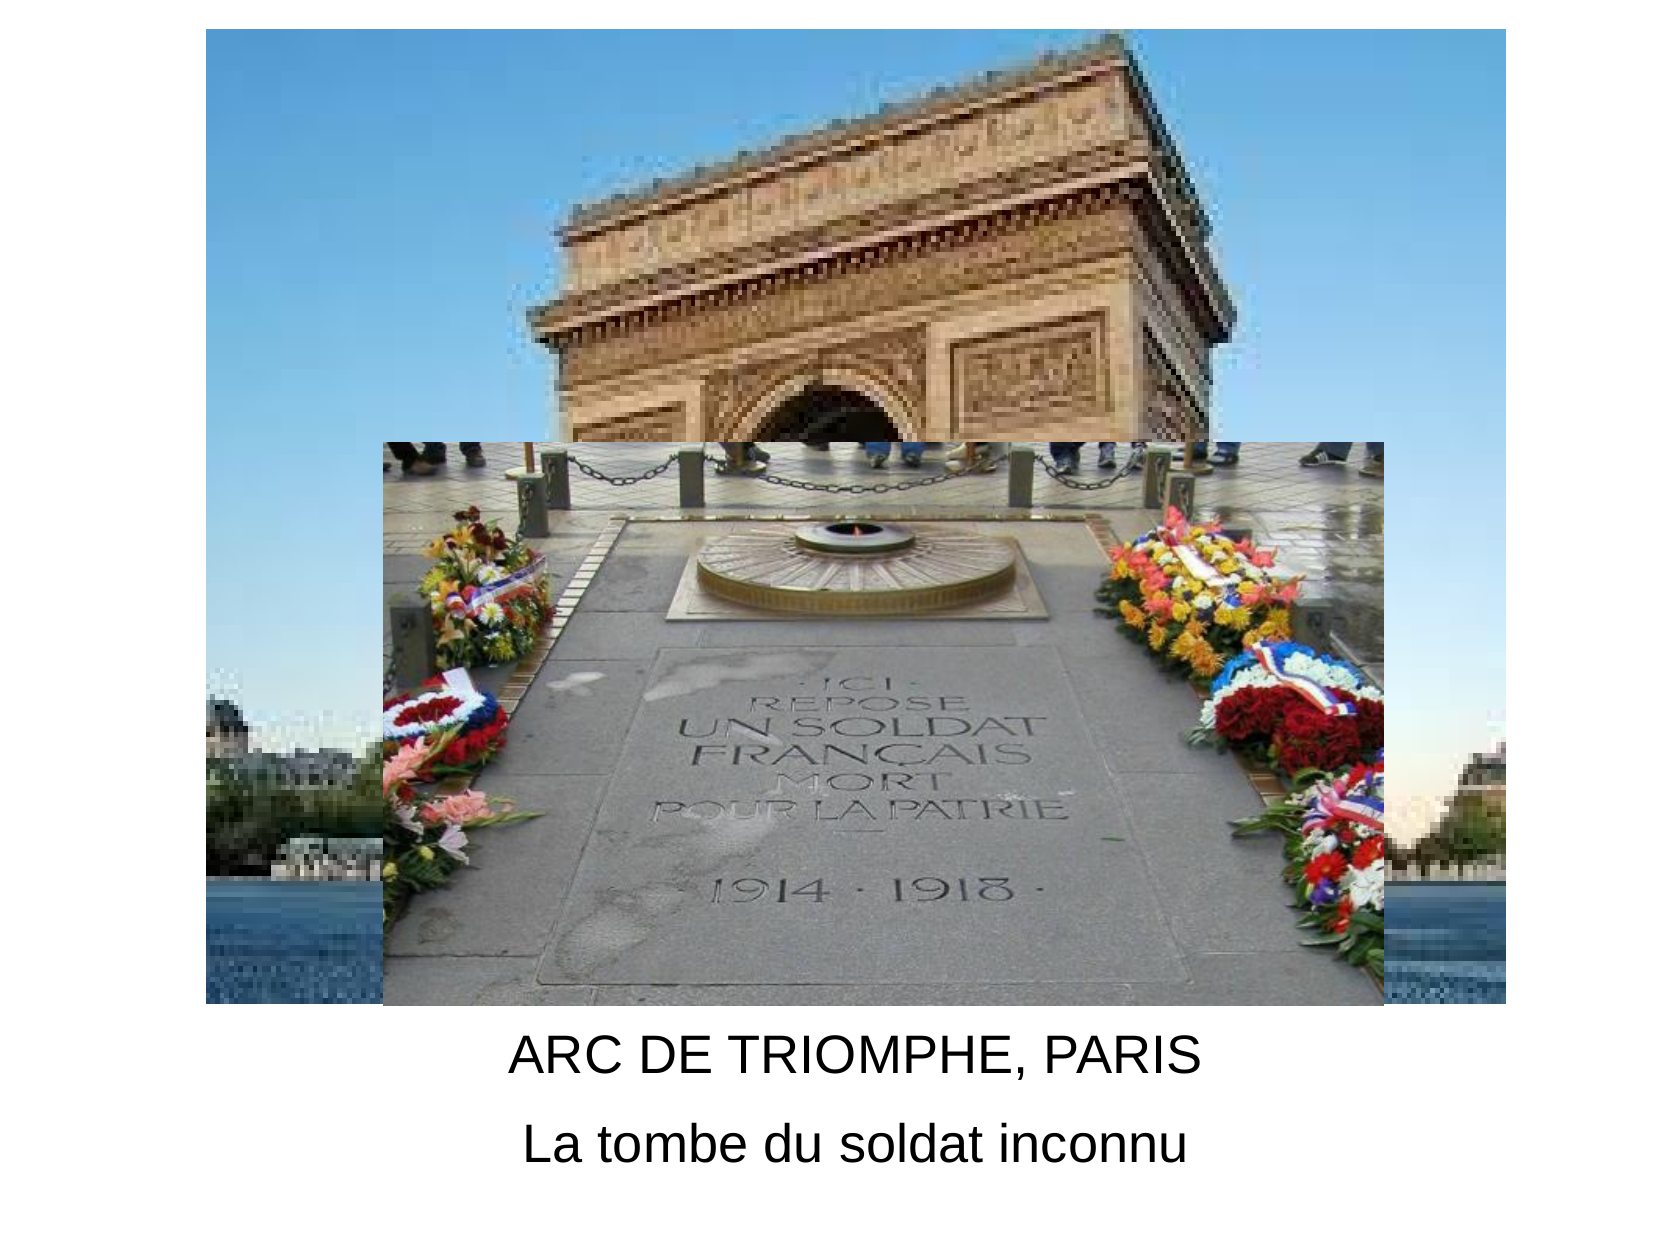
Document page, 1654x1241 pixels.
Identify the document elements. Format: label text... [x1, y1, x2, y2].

picture [206, 29, 1506, 1006]
text_box La tombe du soldat inconnu [354, 1105, 1359, 1182]
text_box ARC DE TRIOMPHE, PARIS [354, 1017, 1359, 1093]
